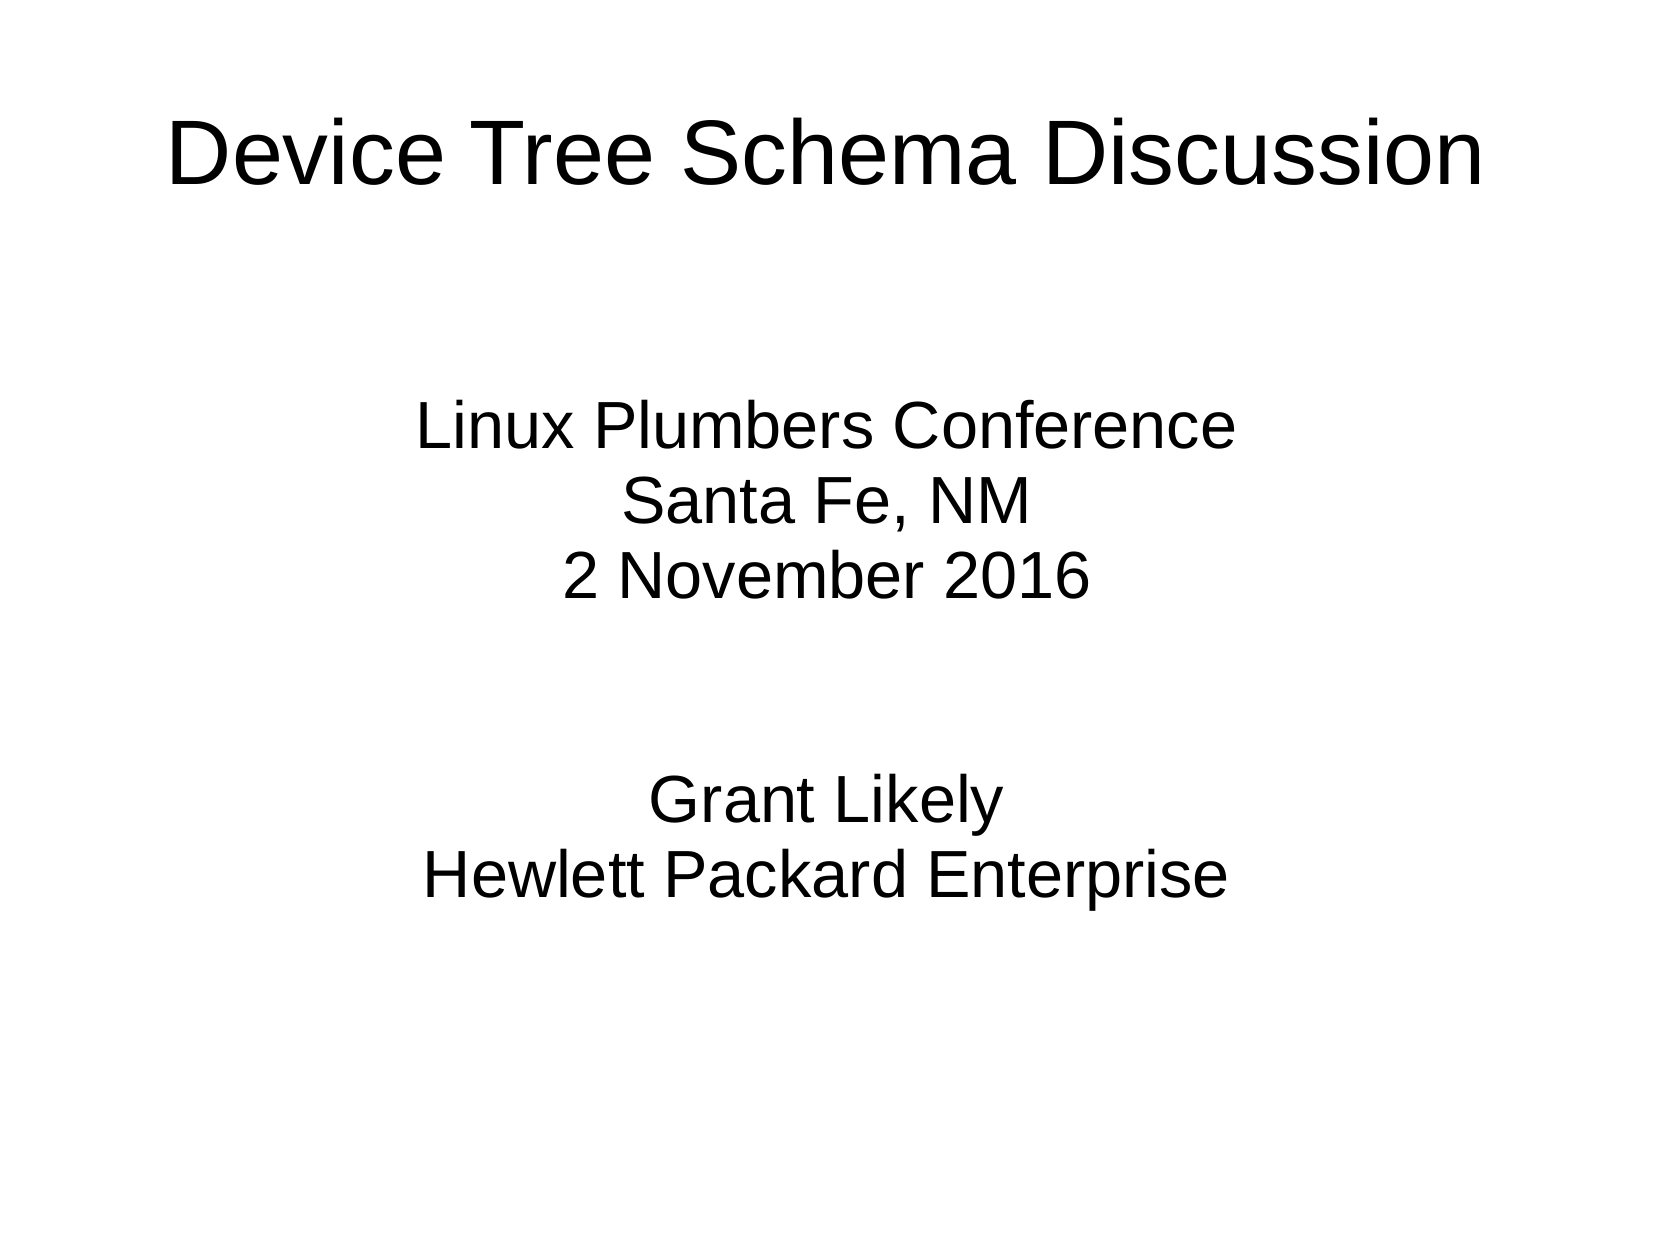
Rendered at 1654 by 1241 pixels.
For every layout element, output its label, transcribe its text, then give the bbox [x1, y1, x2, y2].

title Device Tree Schema Discussion [82, 49, 1571, 257]
subtitle Linux Plumbers Conference Santa Fe, NM 2 November 2016 Grant Likely Hewlett Packard Enterprise [82, 290, 1571, 1010]
